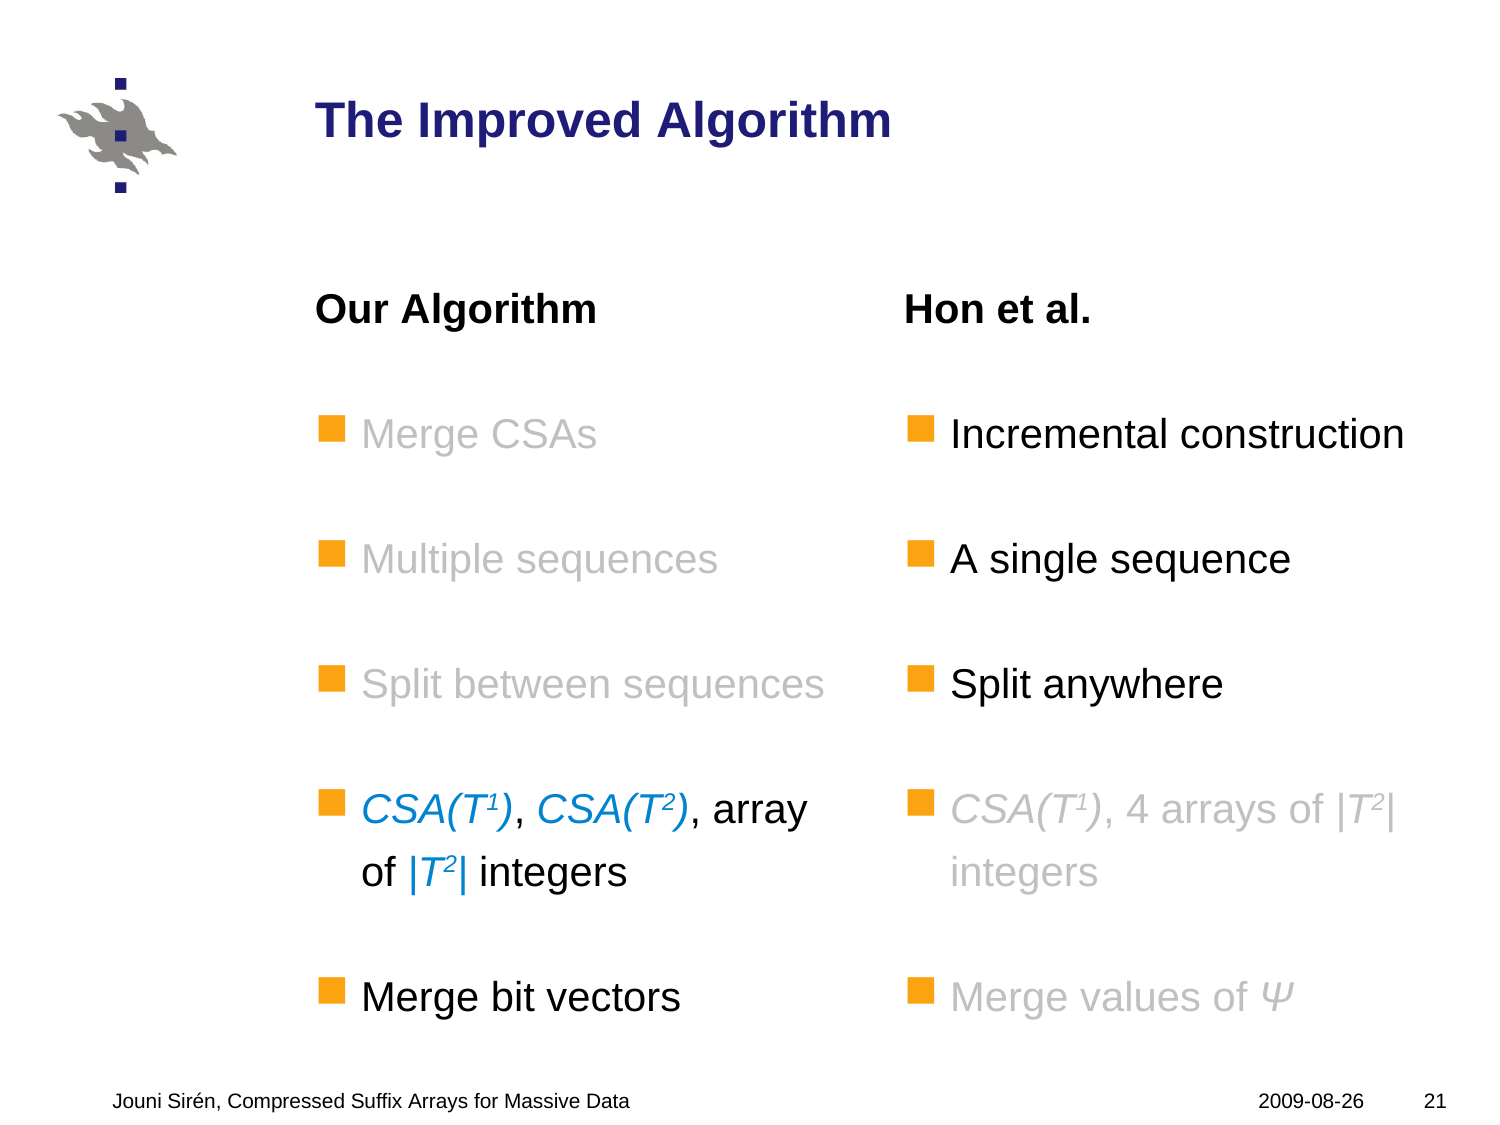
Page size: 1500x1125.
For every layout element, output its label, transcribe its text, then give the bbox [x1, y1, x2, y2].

picture [57, 78, 177, 193]
list Hon et al. Incremental construction A single sequence Split anywhere CSA(T1), 4 arrays of |T2| integers Merge values of Ψ [889, 262, 1451, 1076]
list Our Algorithm Merge CSAs Multiple sequences Split between sequences CSA(T1), CSA(T2), array of |T2| integers Merge bit vectors [299, 262, 862, 1091]
title The Improved Algorithm [299, 17, 1450, 216]
